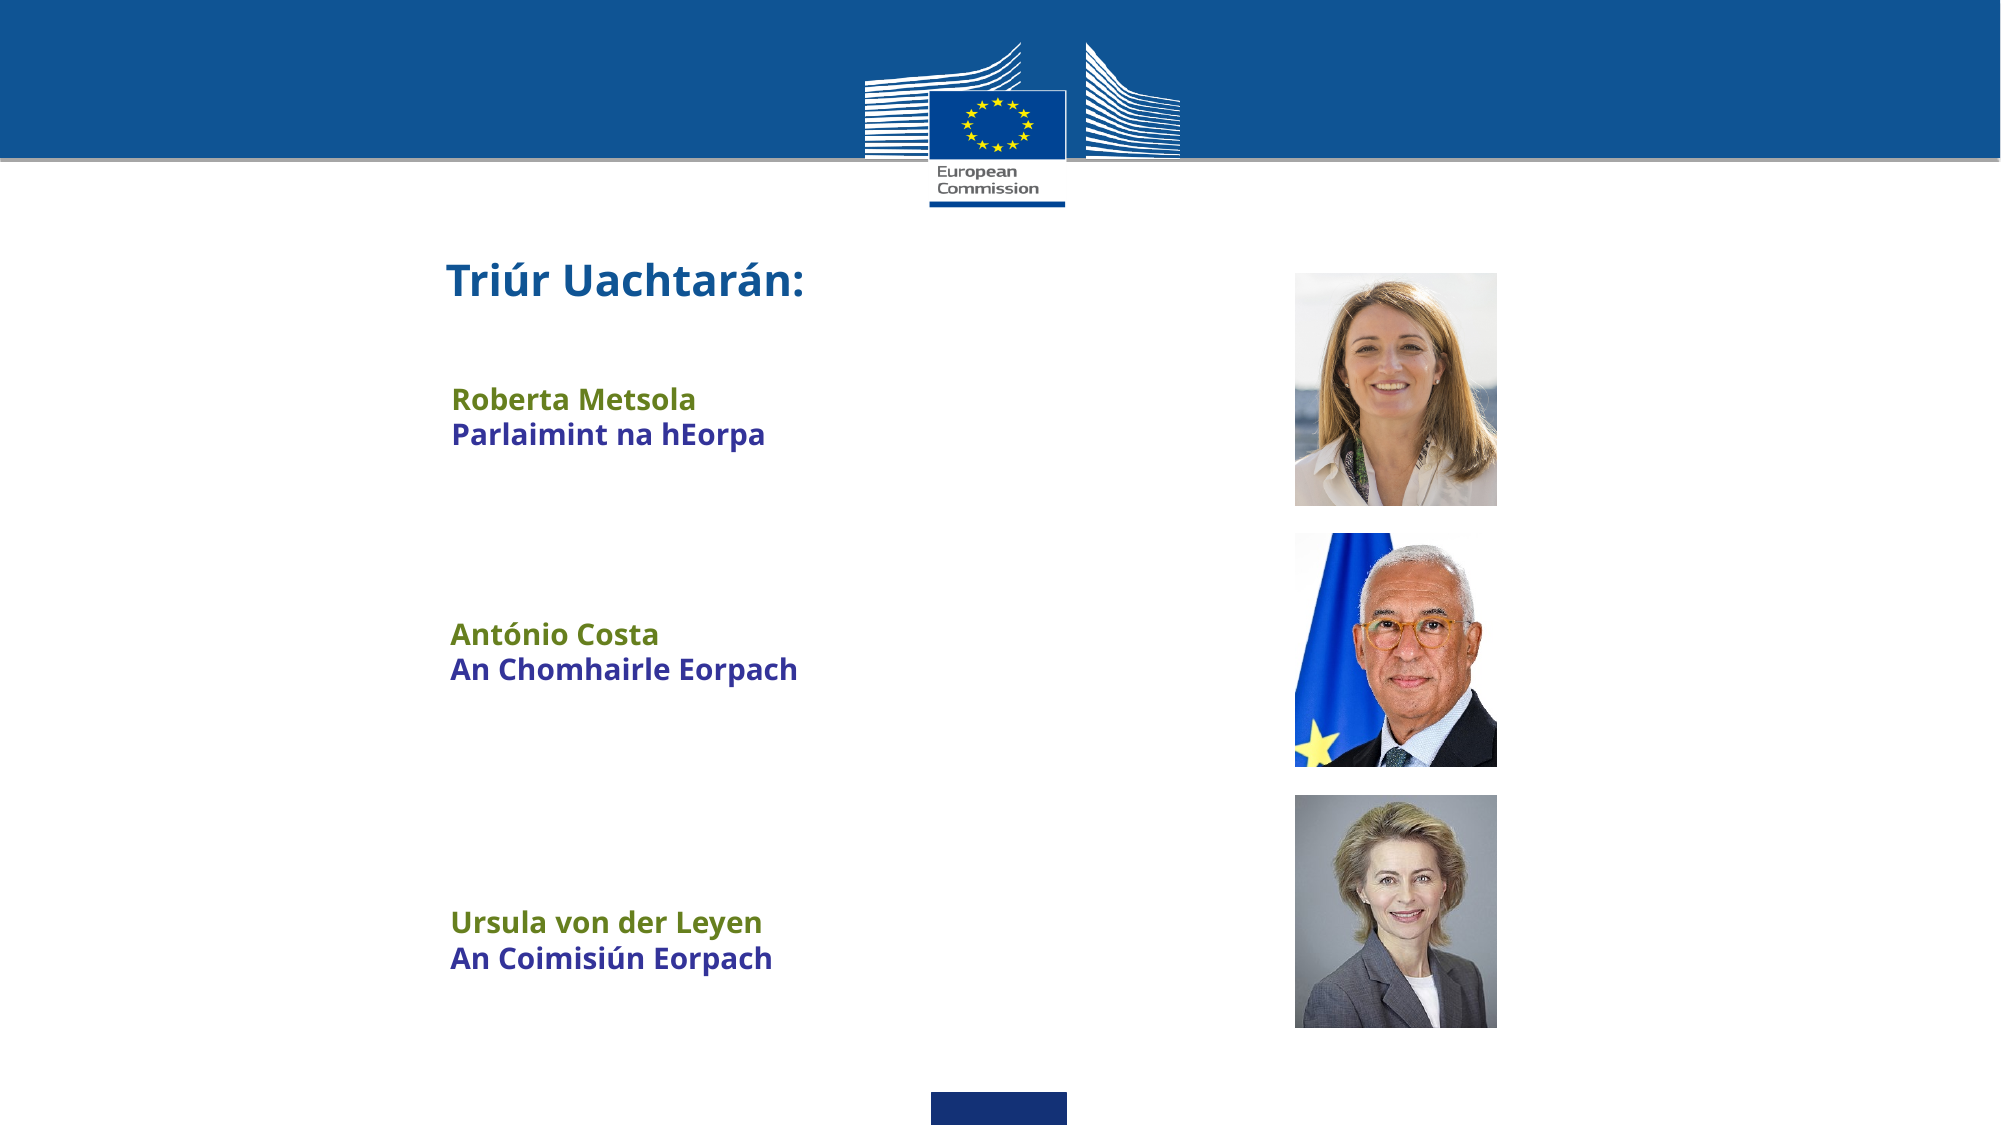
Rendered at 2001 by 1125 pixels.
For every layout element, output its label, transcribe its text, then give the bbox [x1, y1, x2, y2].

text_box Ursula von der Leyen An Coimisiún Eorpach [436, 852, 1008, 1019]
text_box Roberta Metsola Parlaimint na hEorpa [437, 328, 888, 459]
picture [1295, 273, 1497, 506]
picture [1295, 533, 1497, 767]
text_box António Costa An Chomhairle Eorpach [436, 608, 1034, 694]
picture [1295, 795, 1497, 1028]
text_box Triúr Uachtarán: [397, 236, 1157, 323]
